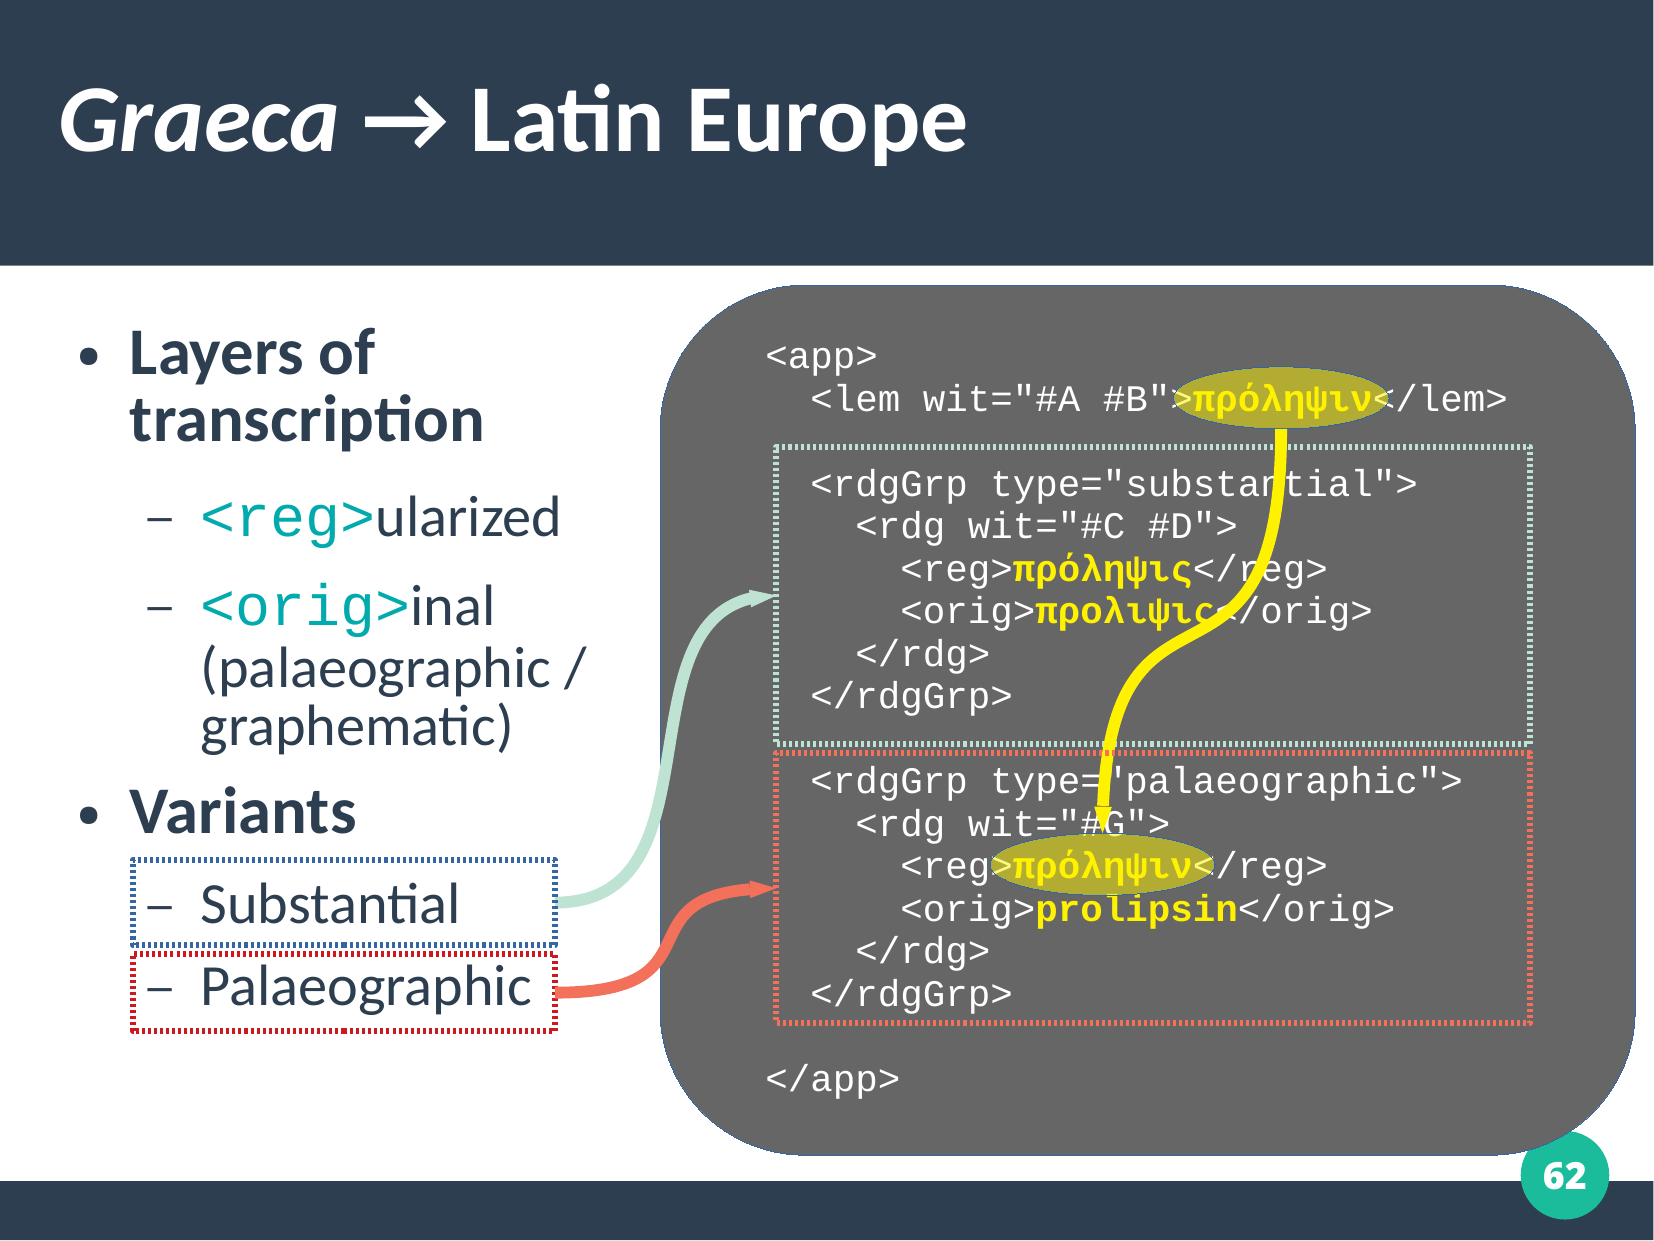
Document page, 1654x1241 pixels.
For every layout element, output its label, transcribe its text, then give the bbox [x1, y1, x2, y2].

text_box <app> <lem wit="#A #B">πρόληψιν</lem> <rdgGrp type="substantial"> <rdg wit="#C #D"> <reg>πρόληψις</reg> <orig>προλιψις</orig> </rdg> </rdgGrp> <rdgGrp type="palaeographic"> <rdg wit="#G"> <reg>πρόληψιν</reg> <orig>prolipsin</orig> </rdg> </rdgGrp> </app> [660, 285, 1636, 1156]
text_box [1173, 366, 1390, 429]
text_box [990, 833, 1216, 896]
title Graeca → Latin Europe [59, 49, 1595, 207]
list Layers of transcription <reg>ularized <orig>inal (palaeographic / graphematic) Variants Substantial Palaeographic [59, 324, 646, 1152]
